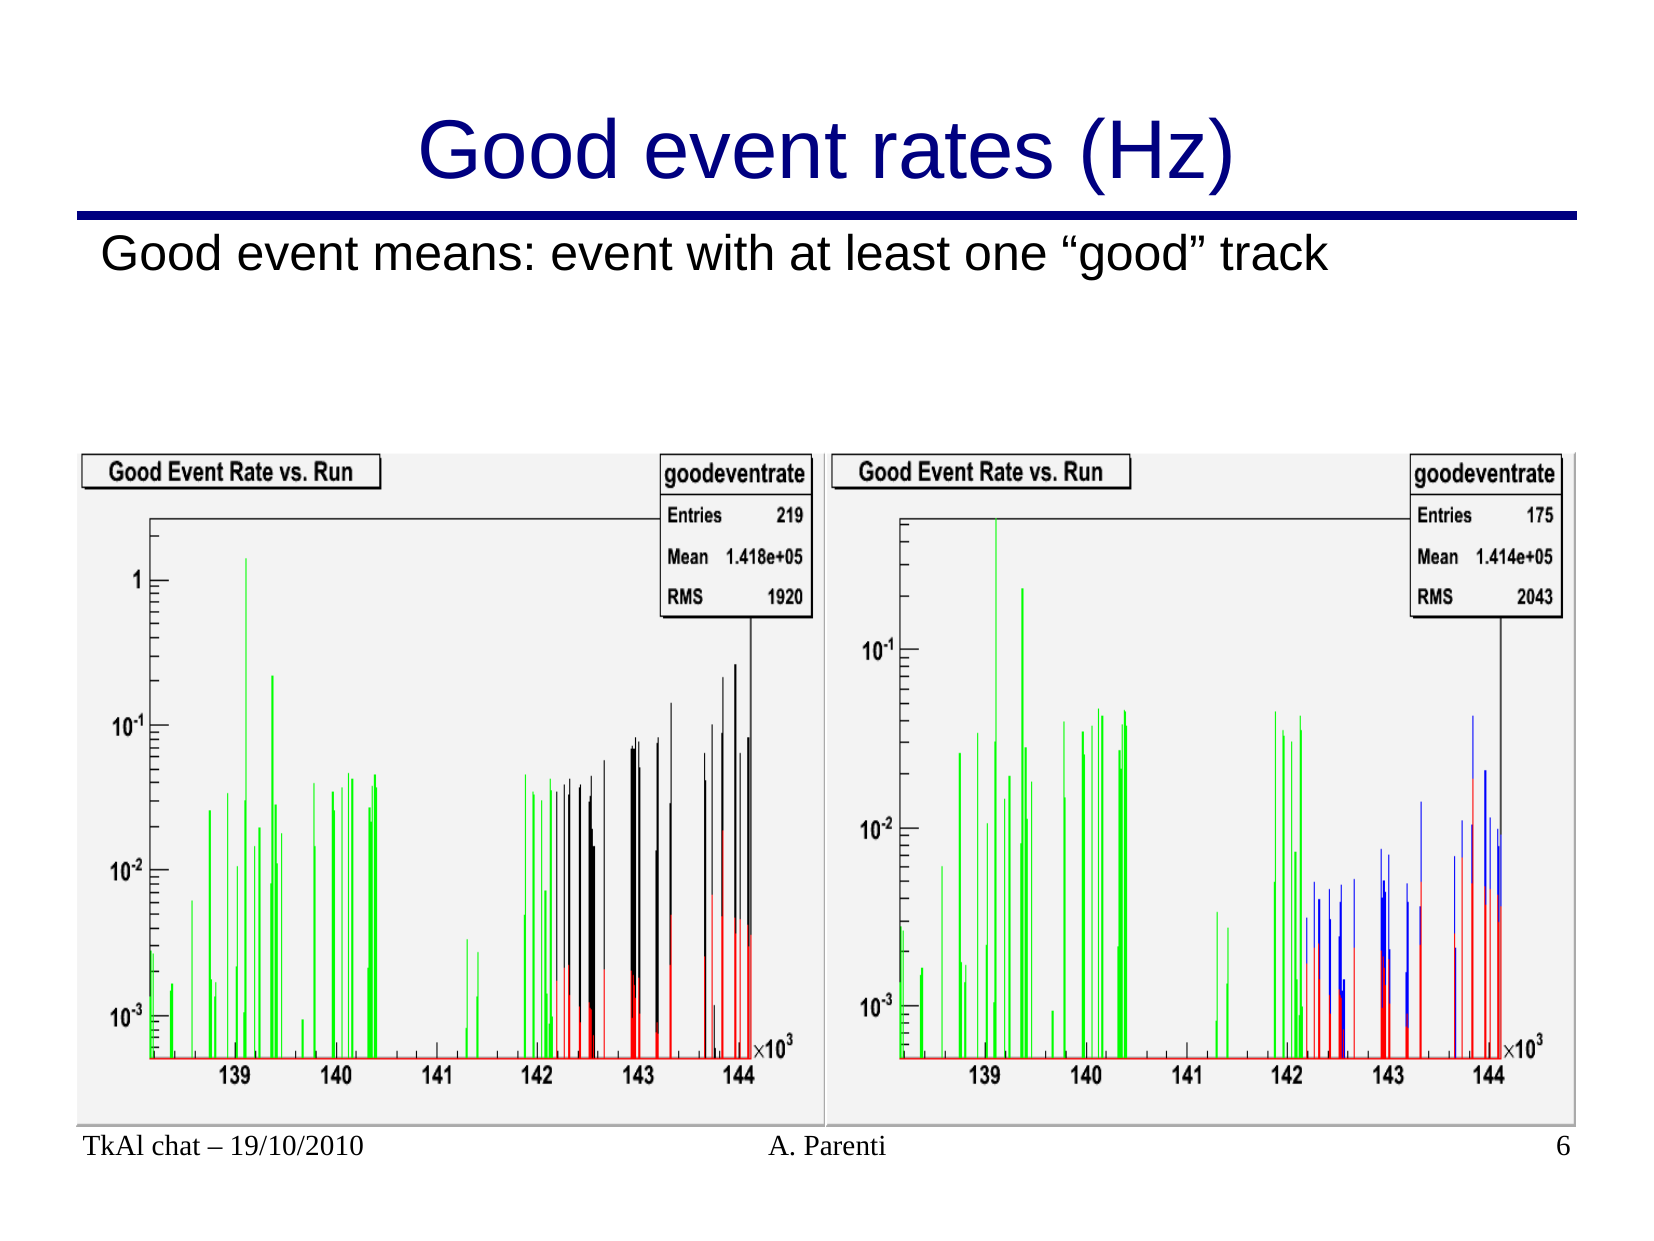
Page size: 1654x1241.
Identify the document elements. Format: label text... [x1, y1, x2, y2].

picture [75, 451, 1576, 1127]
title Good event rates (Hz) [82, 75, 1571, 226]
list Good event means: event with at least one “good” track [82, 226, 1571, 451]
